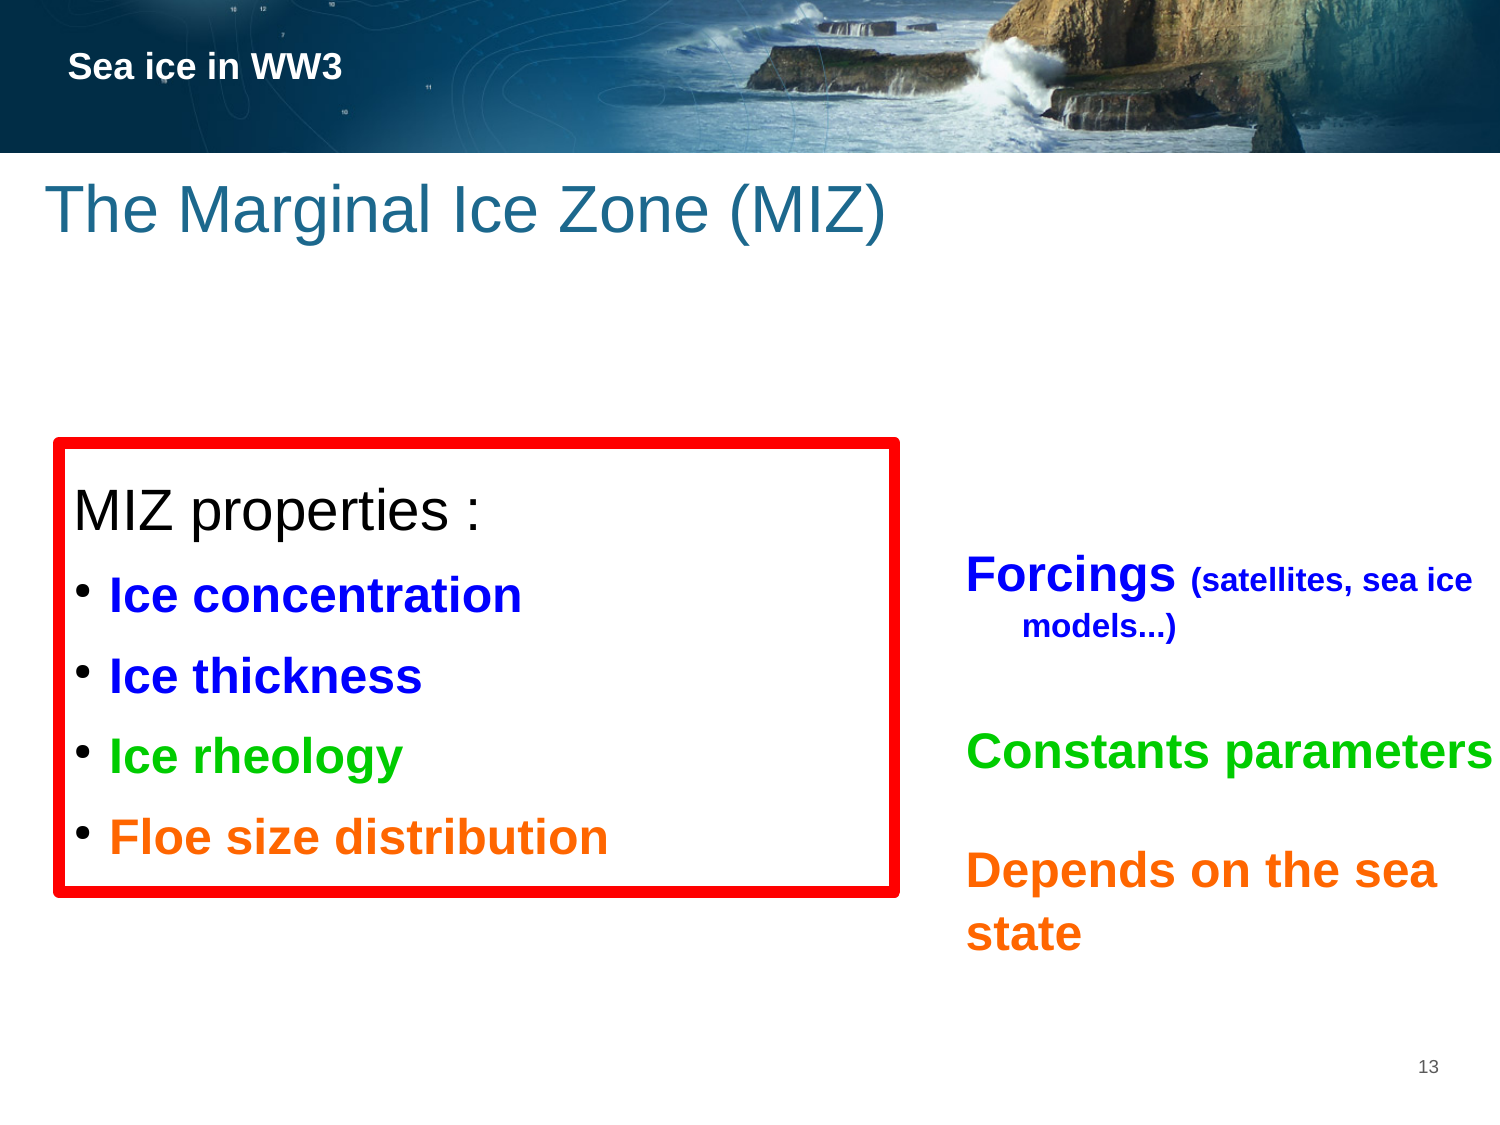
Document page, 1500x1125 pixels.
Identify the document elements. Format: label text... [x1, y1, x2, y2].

text_box Depends on the sea state [915, 826, 1477, 965]
text_box Constants parameters [915, 708, 1500, 784]
text_box Forcings (satellites, sea ice models...) [915, 531, 1500, 649]
text_box MIZ properties : Ice concentration Ice thickness Ice rheology Floe size distribution [59, 461, 934, 1004]
picture [0, 0, 1500, 153]
title The Marginal Ice Zone (MIZ) [29, 118, 1214, 294]
title Sea ice in WW3 [52, 29, 621, 100]
